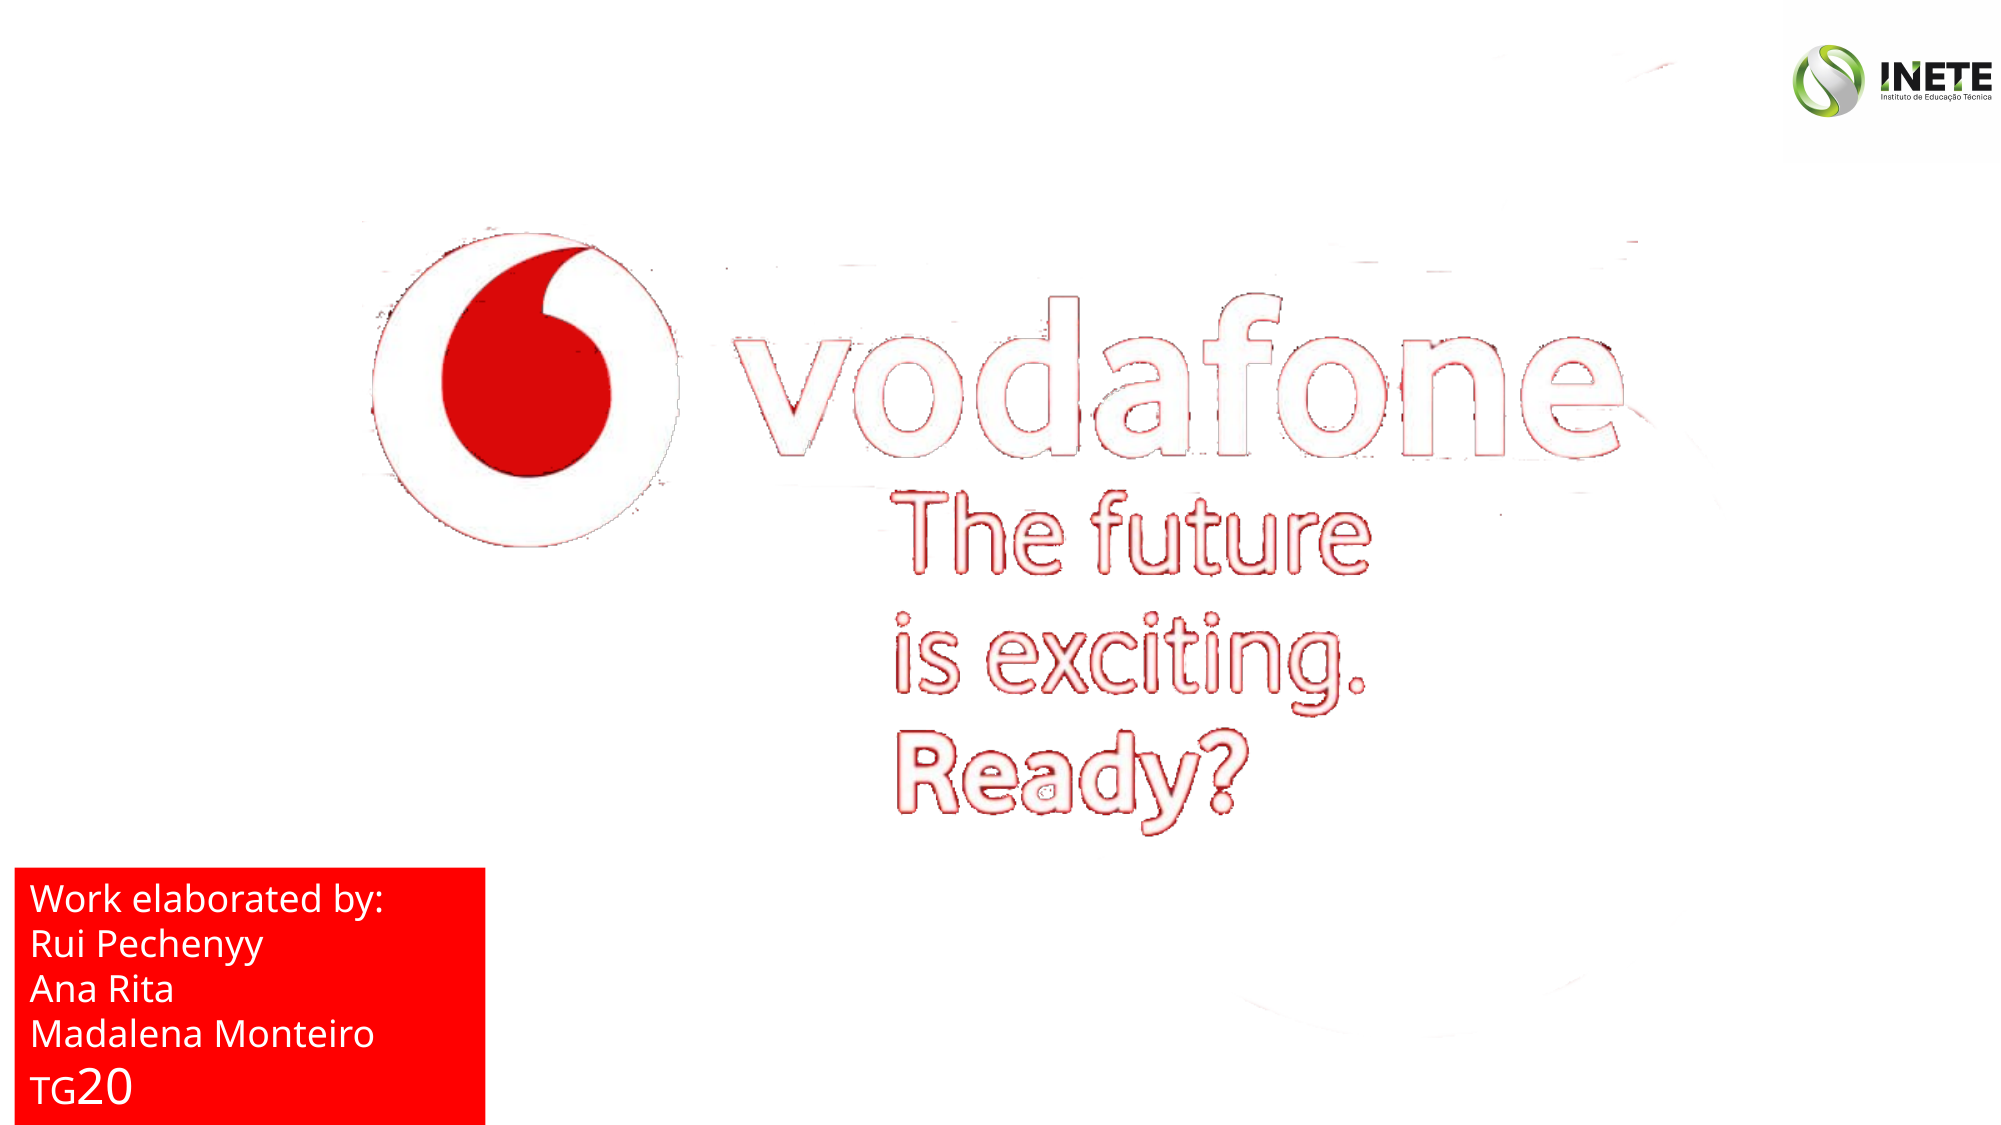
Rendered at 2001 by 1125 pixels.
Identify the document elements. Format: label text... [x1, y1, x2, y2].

text_box Work elaborated by: Rui Pechenyy Ana Rita Madalena Monteiro TG20 [14, 867, 486, 1125]
picture [242, 0, 1743, 1103]
picture [1783, 0, 2000, 163]
